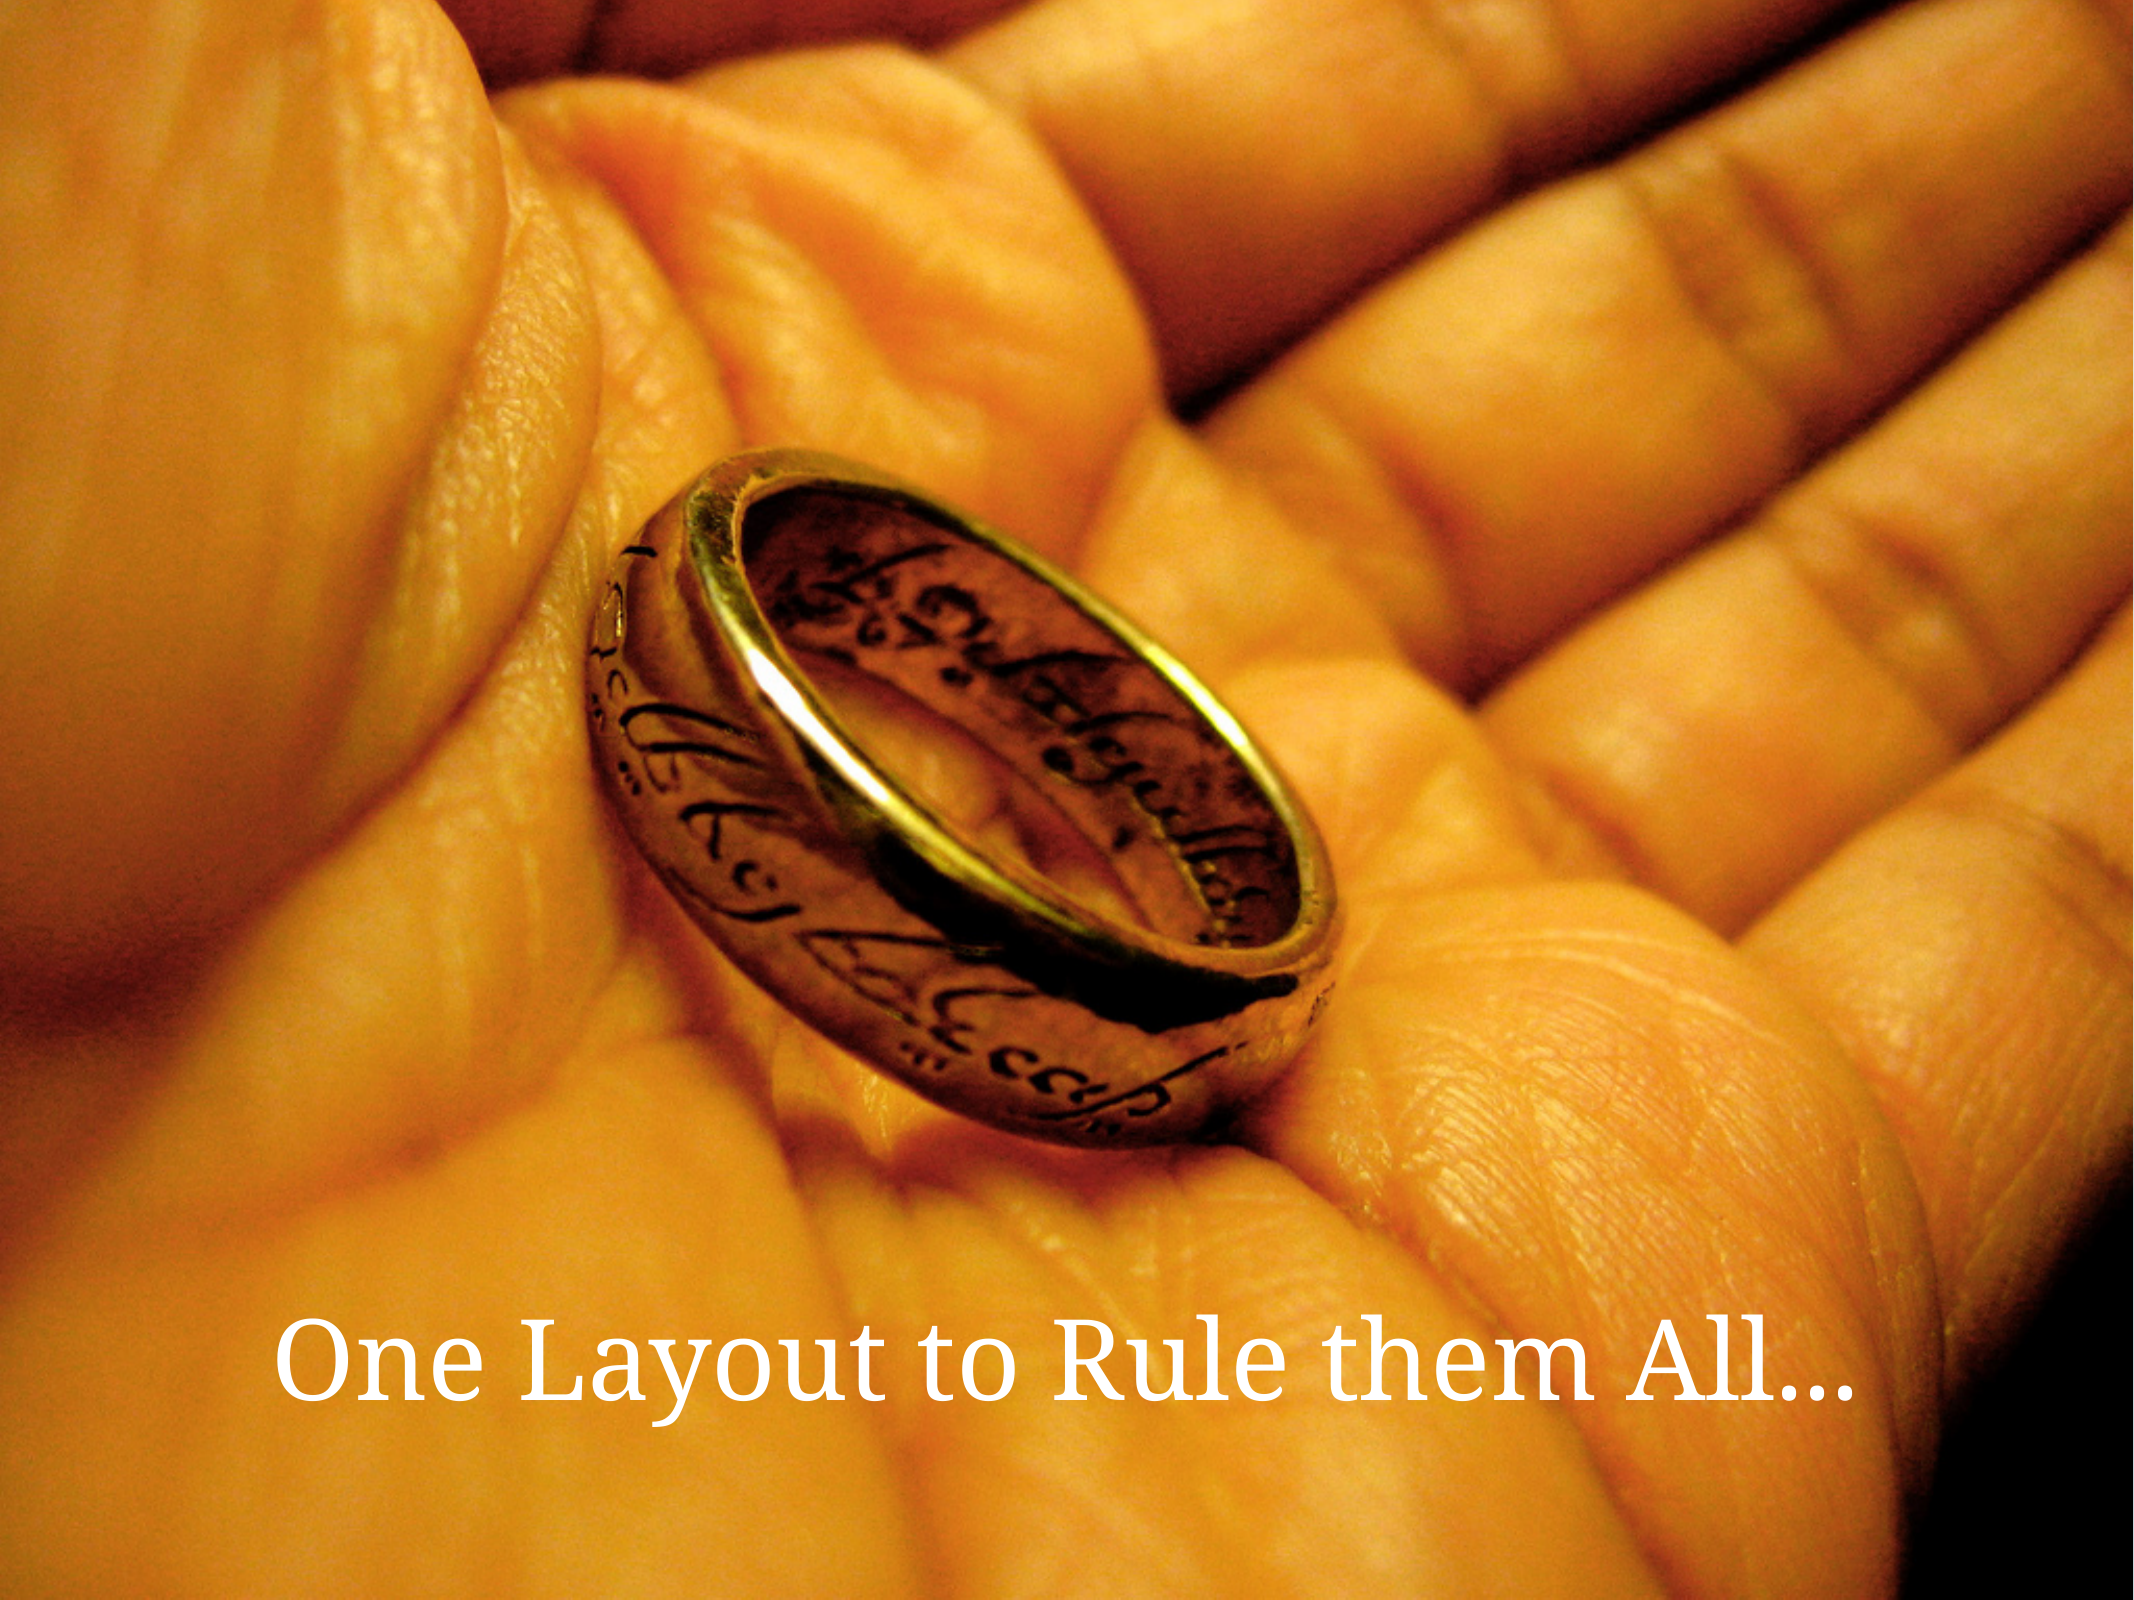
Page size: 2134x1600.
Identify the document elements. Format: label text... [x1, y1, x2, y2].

picture [0, 0, 2134, 1600]
subtitle One Layout to Rule them All... [197, 1264, 1936, 1446]
